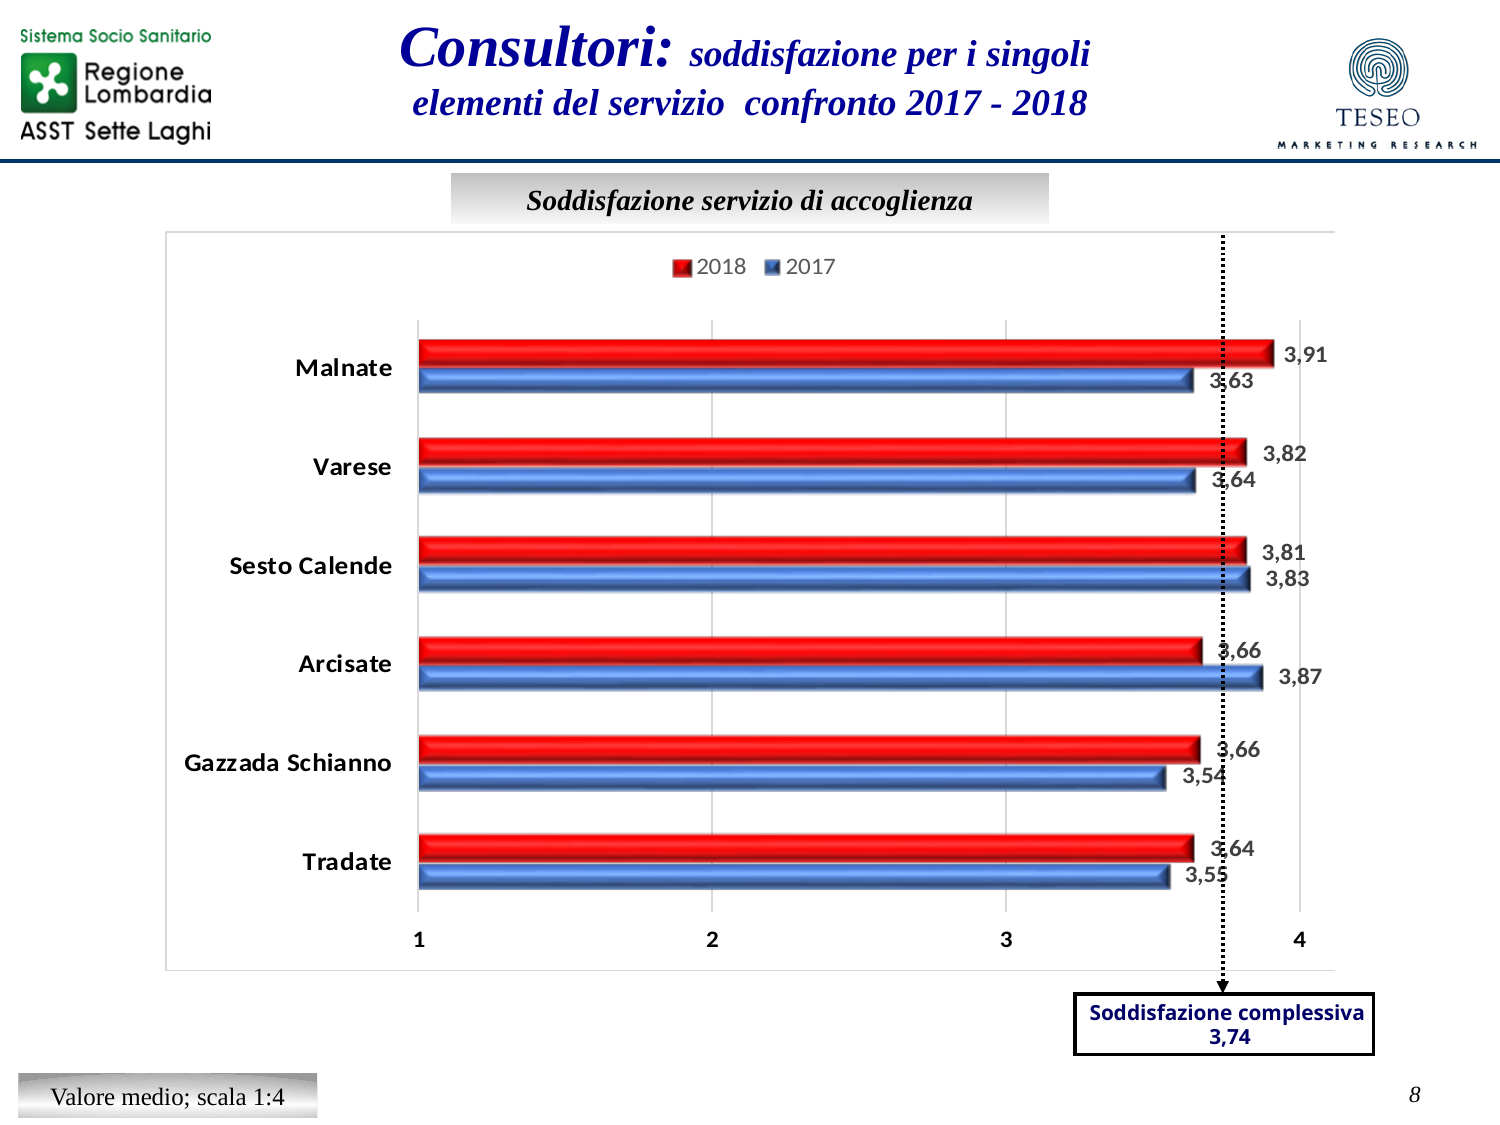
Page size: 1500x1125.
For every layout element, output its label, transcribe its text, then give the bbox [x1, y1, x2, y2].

text_box Consultori: soddisfazione per i singoli elementi del servizio confronto 2017 - 2018 [206, 25, 1294, 151]
picture [21, 26, 206, 148]
text_box Soddisfazione servizio di accoglienza [451, 173, 1049, 224]
picture [1294, 30, 1481, 149]
picture [165, 230, 1335, 971]
text_box Valore medio; scala 1:4 [18, 1073, 318, 1118]
text_box Soddisfazione complessiva 3,74 [1074, 993, 1374, 1055]
